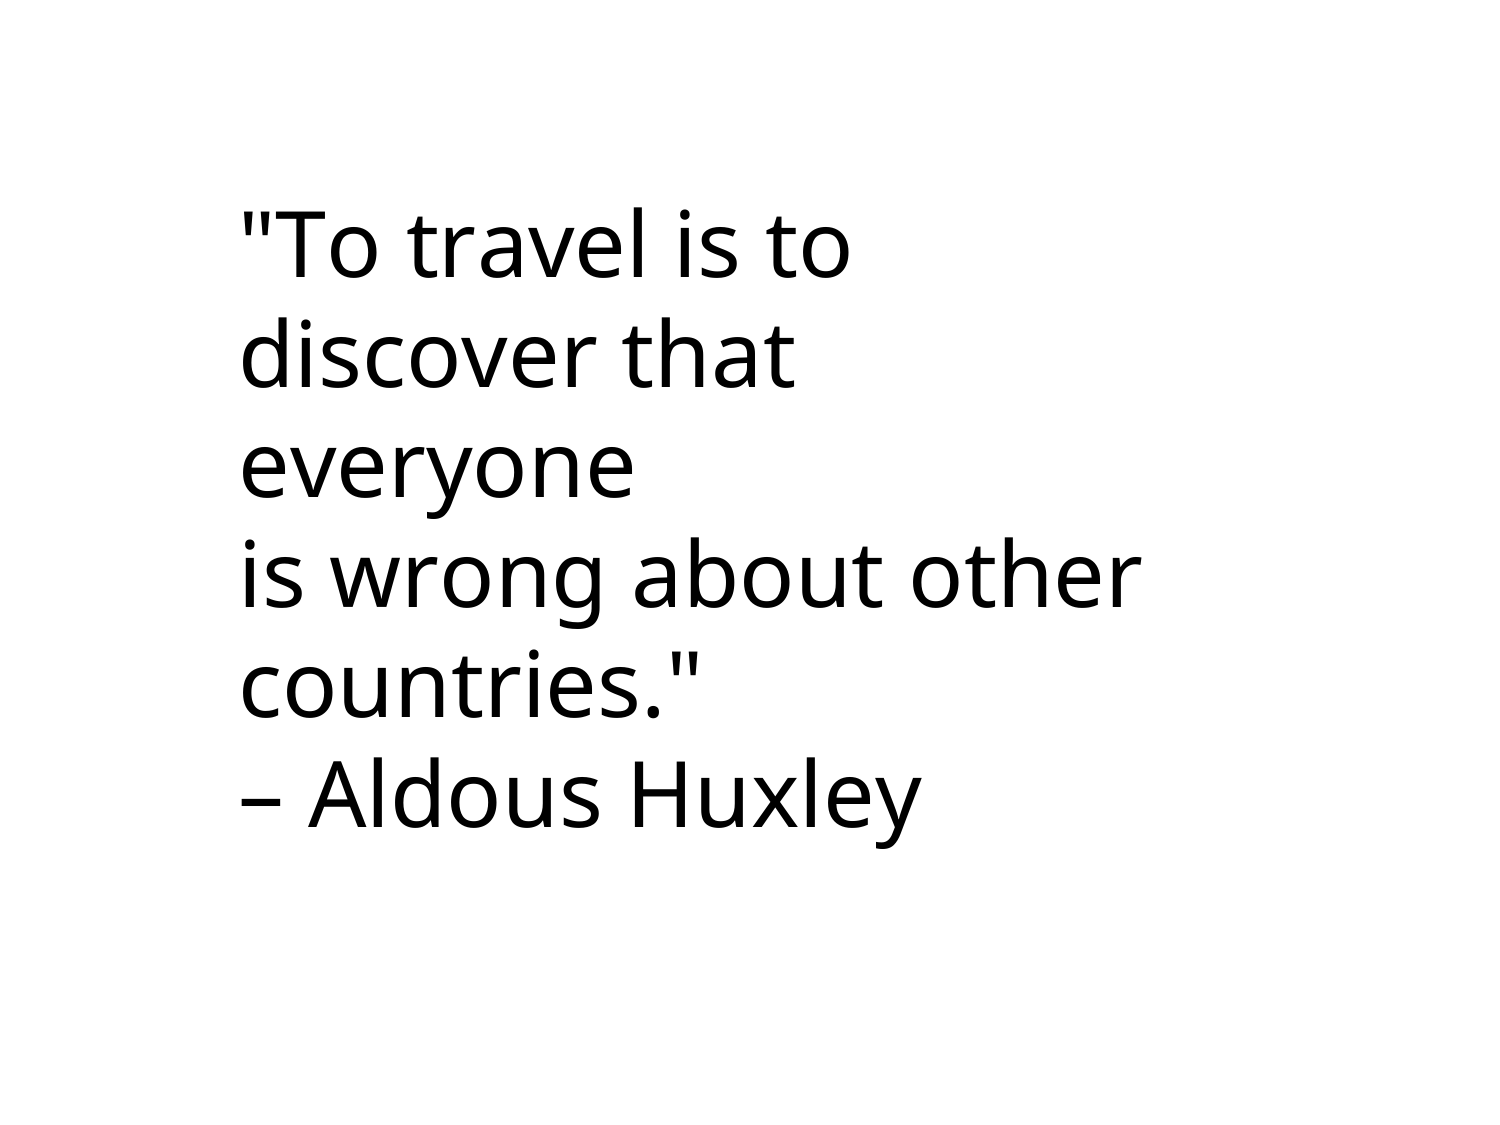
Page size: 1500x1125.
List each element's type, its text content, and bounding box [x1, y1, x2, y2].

title "To travel is to discover that everyone is wrong about other countries." – Aldous Huxley [223, 178, 1341, 699]
